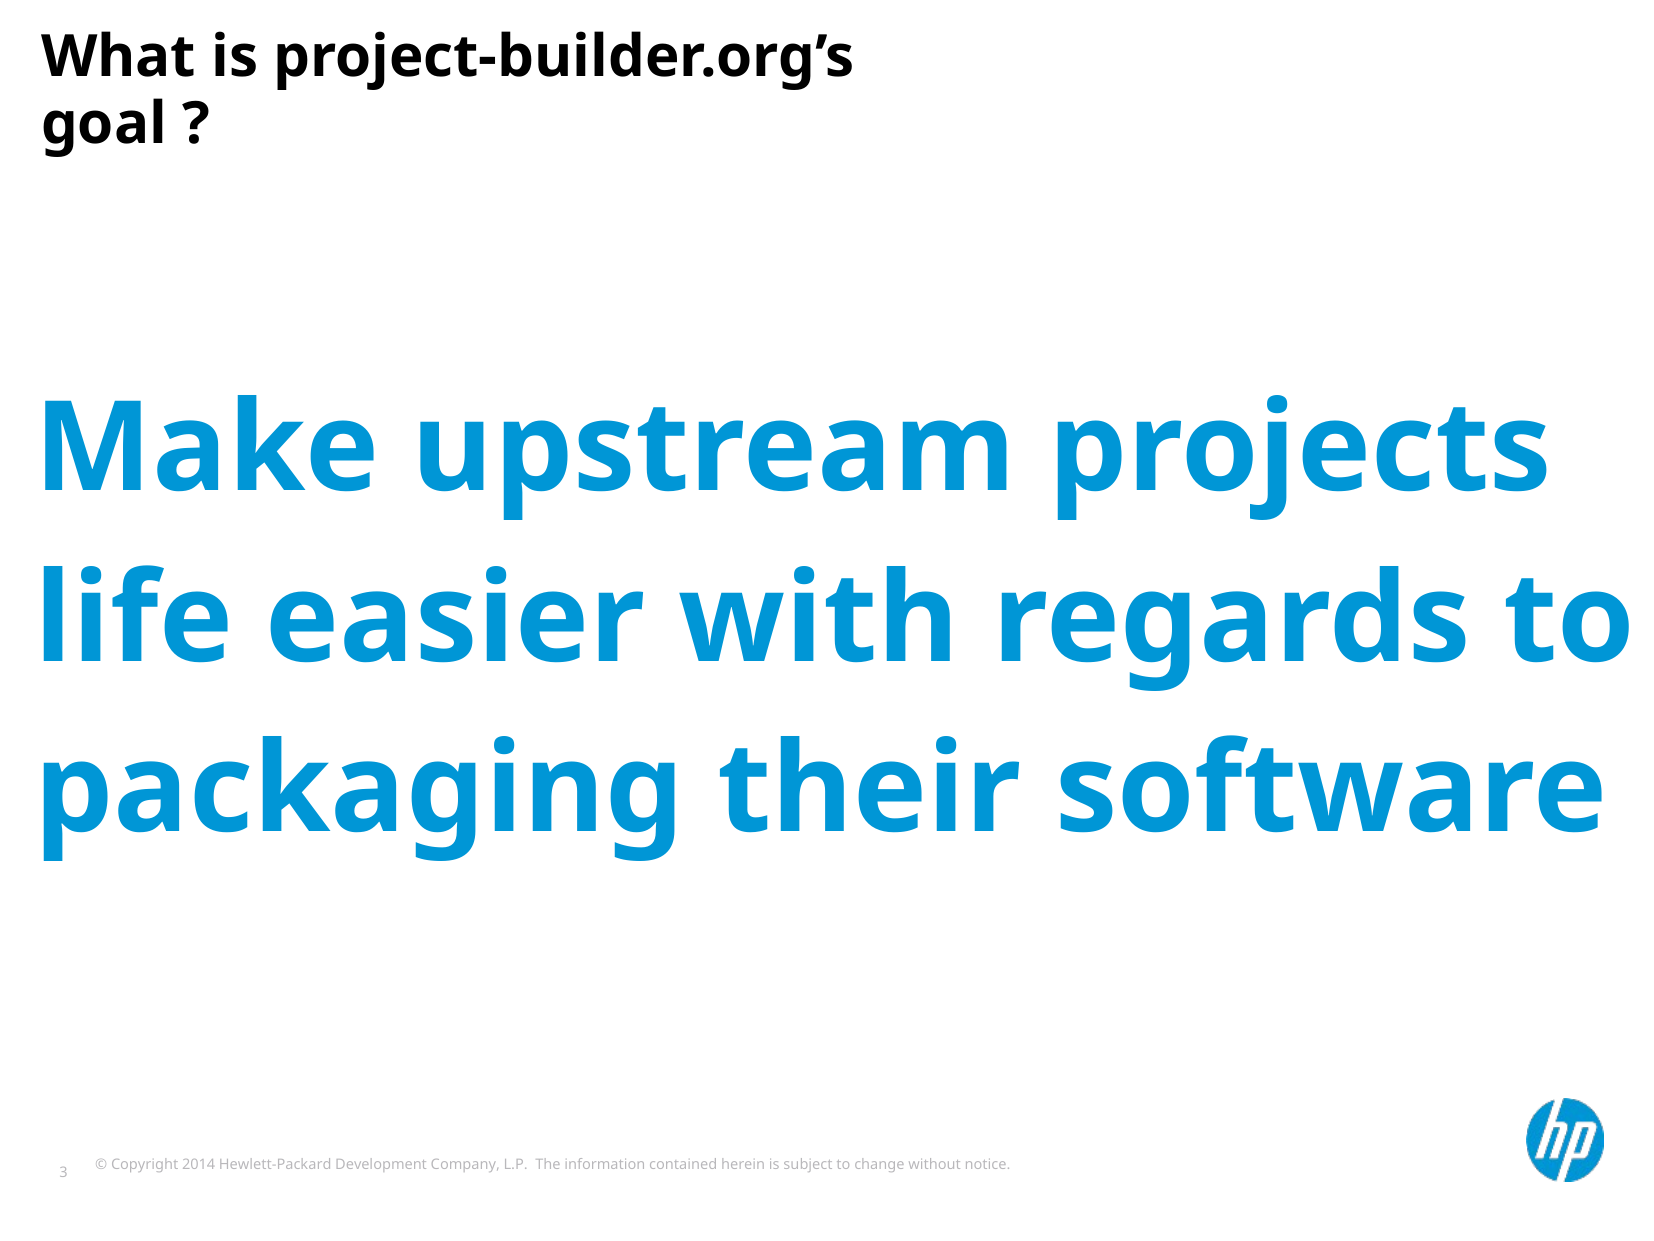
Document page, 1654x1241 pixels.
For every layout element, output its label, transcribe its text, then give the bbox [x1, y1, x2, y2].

picture [1526, 1122, 1597, 1182]
picture [1526, 1098, 1568, 1159]
picture [1568, 1098, 1604, 1132]
list Make upstream projects life easier with regards to packaging their software [34, 356, 1642, 980]
title What is project-builder.org’s goal ? [41, 8, 955, 171]
picture [1573, 1148, 1604, 1182]
